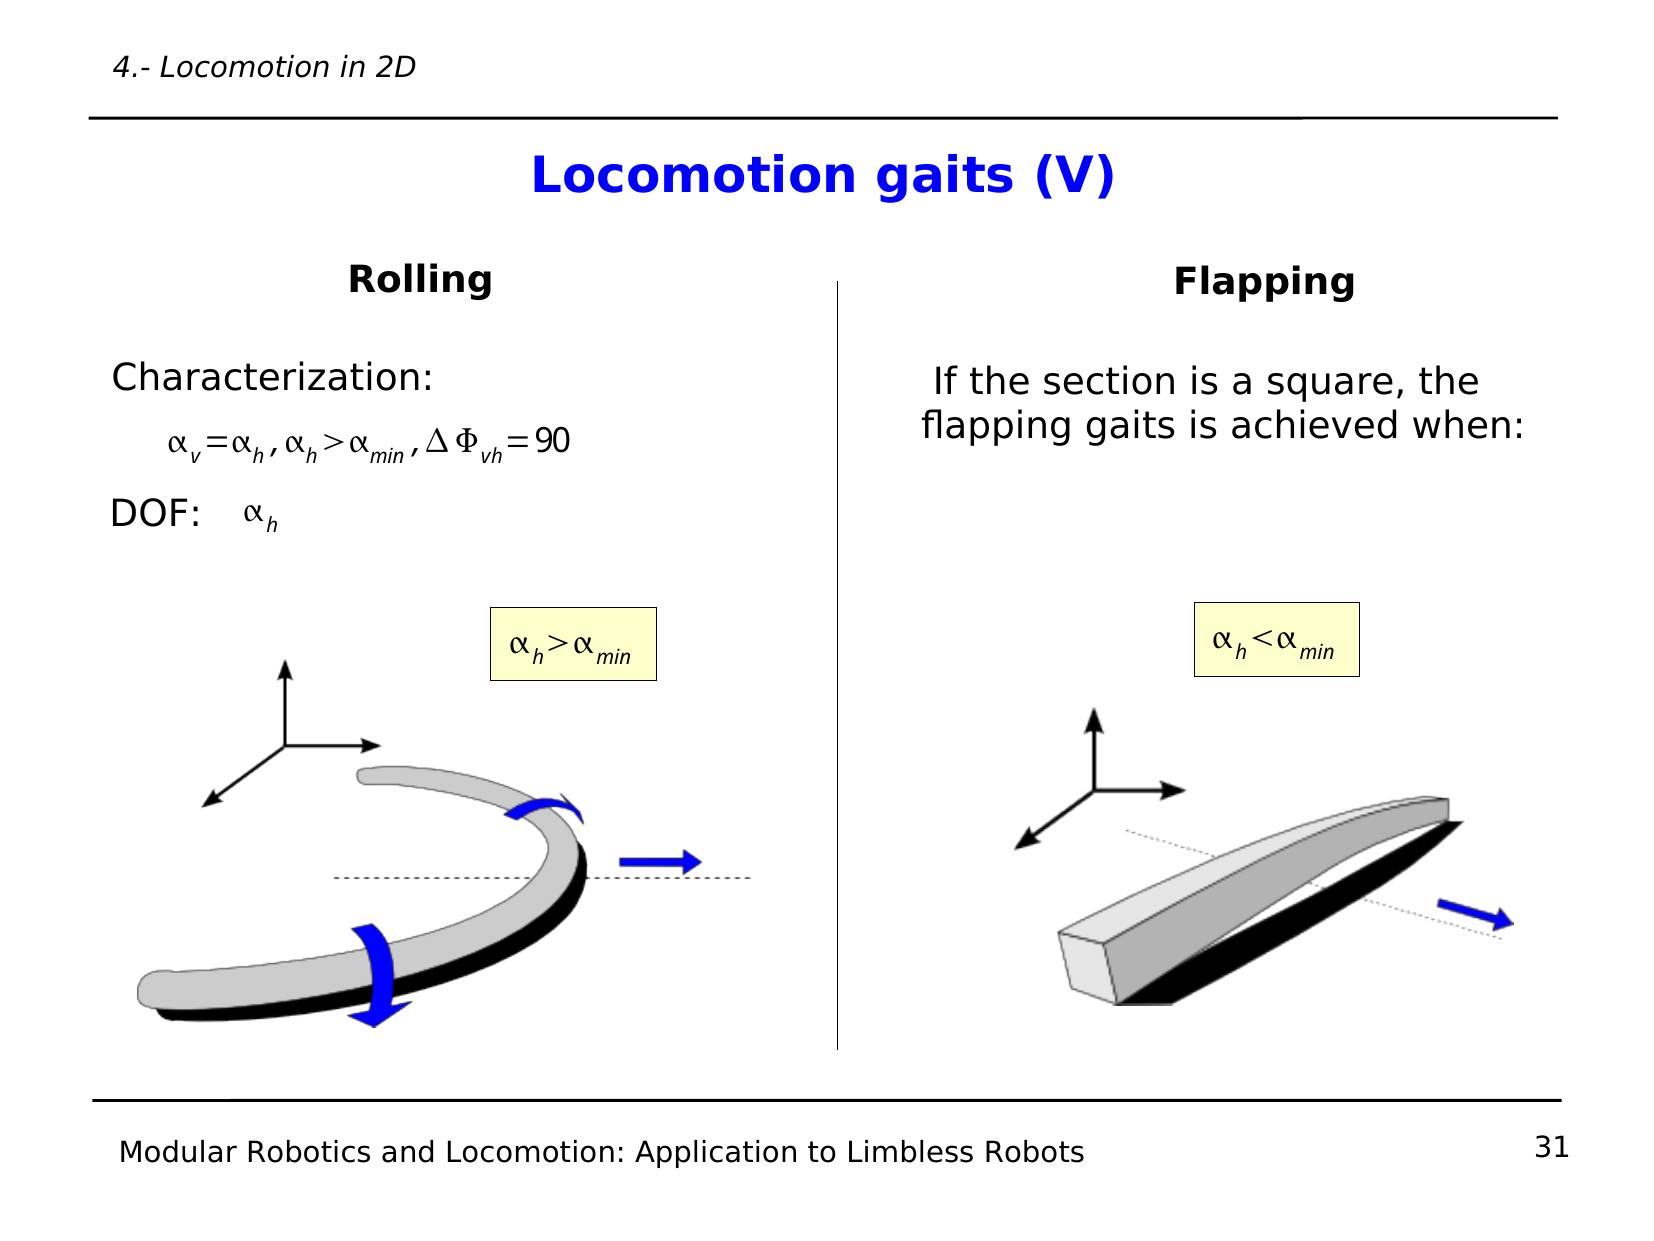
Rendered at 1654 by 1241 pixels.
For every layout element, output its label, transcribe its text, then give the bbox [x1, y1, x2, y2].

text_box Locomotion gaits (V) [516, 138, 1122, 212]
picture [137, 659, 751, 1028]
text_box Characterization: [84, 348, 468, 407]
text_box 4.- Locomotion in 2D [97, 42, 433, 93]
chart [500, 620, 639, 670]
text_box [1194, 602, 1360, 677]
text_box If the section is a square, the flapping gaits is achieved when: [906, 352, 1608, 455]
text_box [490, 607, 657, 659]
text_box Flapping [1158, 252, 1368, 311]
text_box Modular Robotics and Locomotion: Application to Limbless Robots [103, 1128, 1102, 1178]
picture [1014, 707, 1514, 1006]
chart [234, 488, 286, 538]
text_box Rolling [332, 249, 506, 309]
text_box DOF: [82, 484, 240, 543]
chart [1203, 616, 1343, 666]
chart [158, 419, 577, 469]
